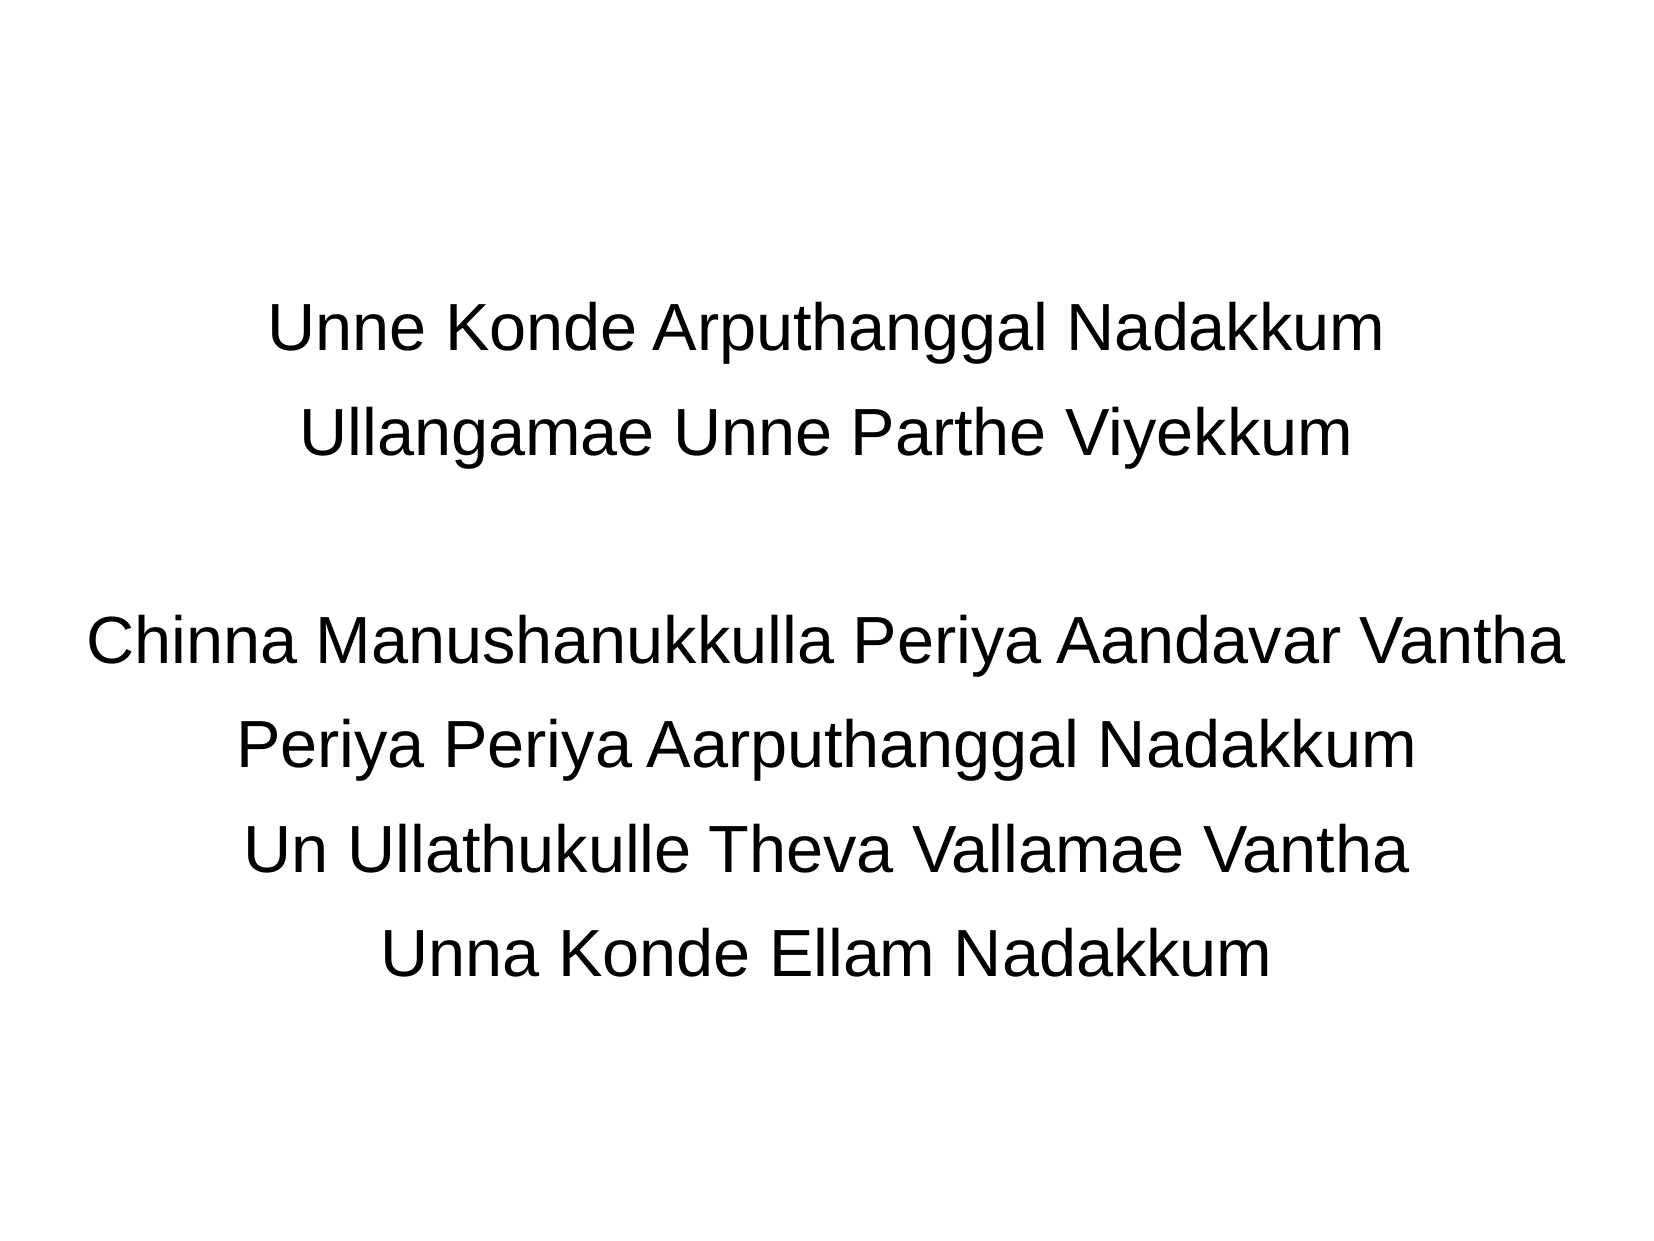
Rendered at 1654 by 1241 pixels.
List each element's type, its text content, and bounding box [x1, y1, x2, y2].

list Unne Konde Arputhanggal Nadakkum Ullangamae Unne Parthe Viyekkum Chinna Manushanukkulla Periya Aandavar Vantha Periya Periya Aarputhanggal Nadakkum Un Ullathukulle Theva Vallamae Vantha Unna Konde Ellam Nadakkum [82, 290, 1571, 1010]
